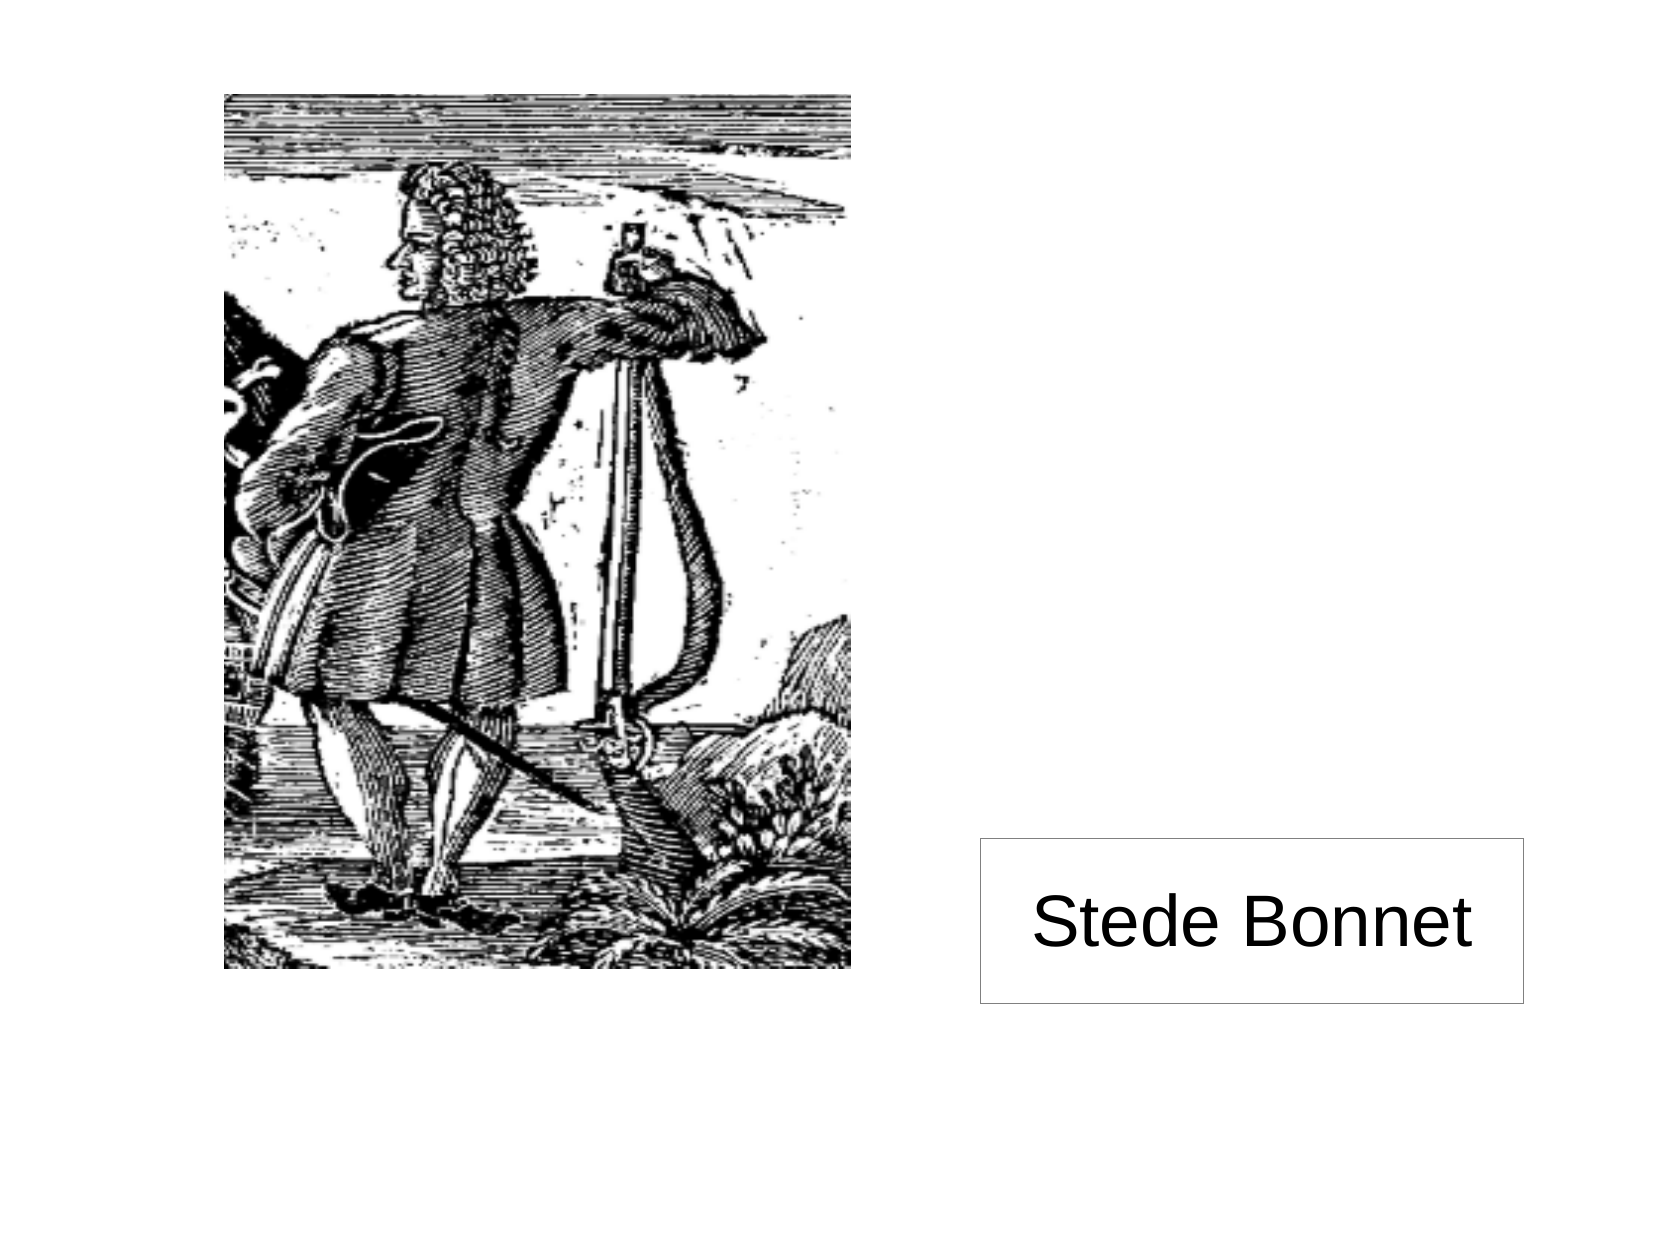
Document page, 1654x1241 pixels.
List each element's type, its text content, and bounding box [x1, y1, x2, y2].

text_box Stede Bonnet [980, 838, 1524, 1004]
picture [224, 94, 851, 969]
